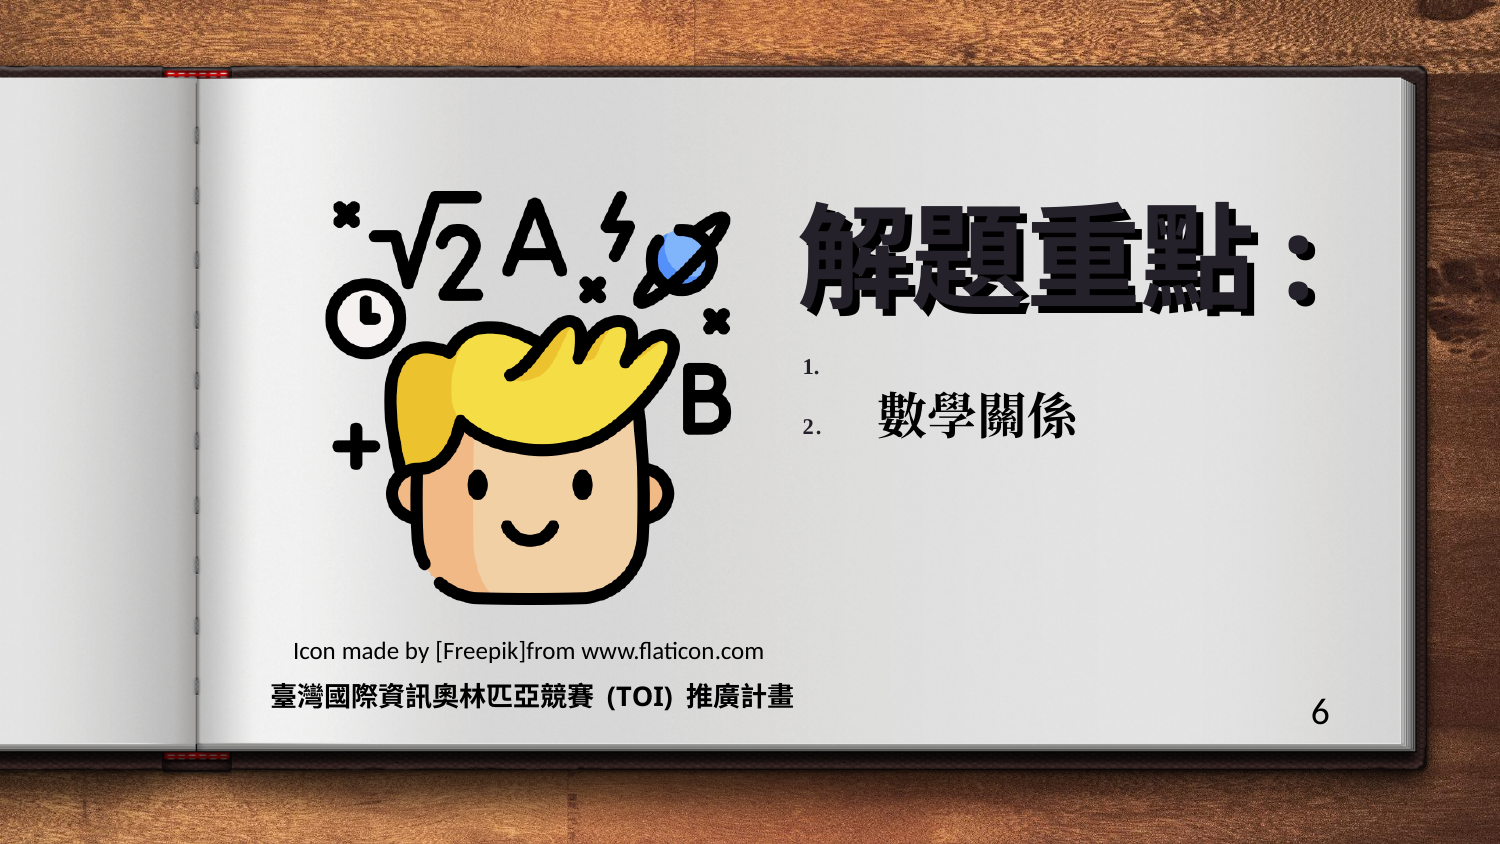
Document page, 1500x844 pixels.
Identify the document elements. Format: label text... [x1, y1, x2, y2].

title 解題重點: [782, 146, 1313, 338]
text_box [1295, 672, 1386, 737]
subtitle 數學關係 [787, 309, 1361, 584]
picture [321, 191, 735, 606]
text_box Icon made by [Freepik]from www.flaticon.com [278, 627, 867, 672]
